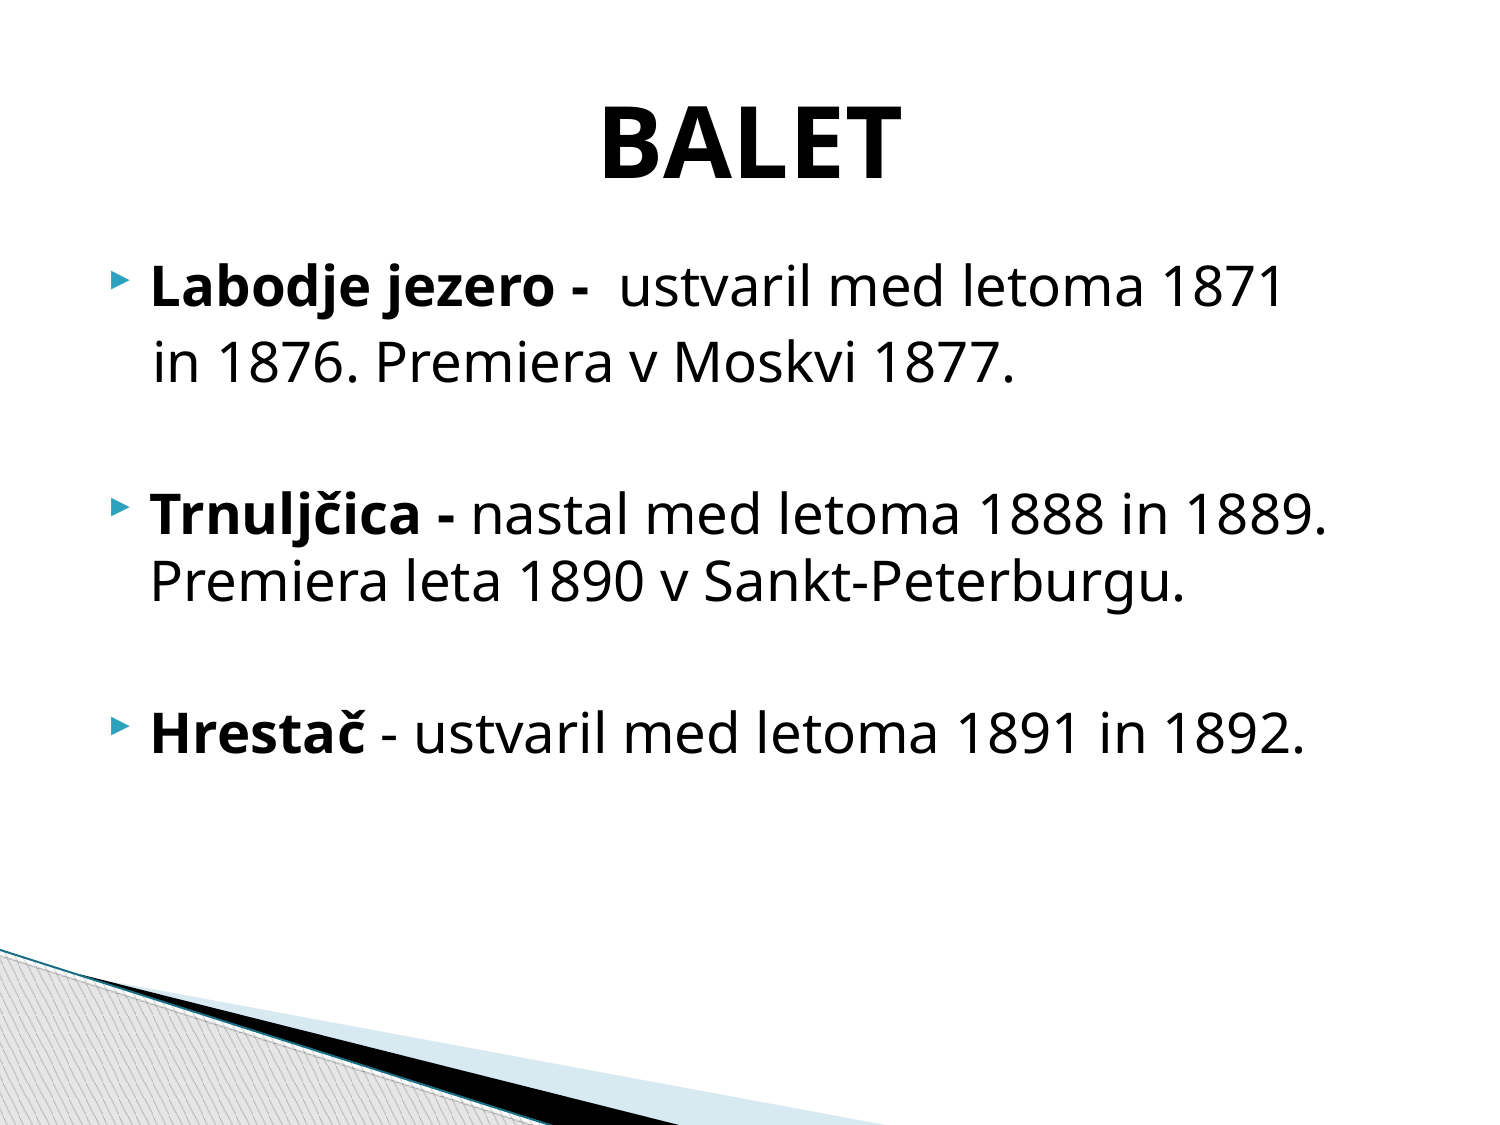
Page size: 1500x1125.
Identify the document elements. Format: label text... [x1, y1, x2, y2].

title BALET [75, 45, 1425, 233]
list Labodje jezero - ustvaril med letoma 1871 in 1876. Premiera v Moskvi 1877. Trnuljčica - nastal med letoma 1888 in 1889. Premiera leta 1890 v Sankt-Peterburgu. Hrestač - ustvaril med letoma 1891 in 1892. [75, 242, 1425, 986]
